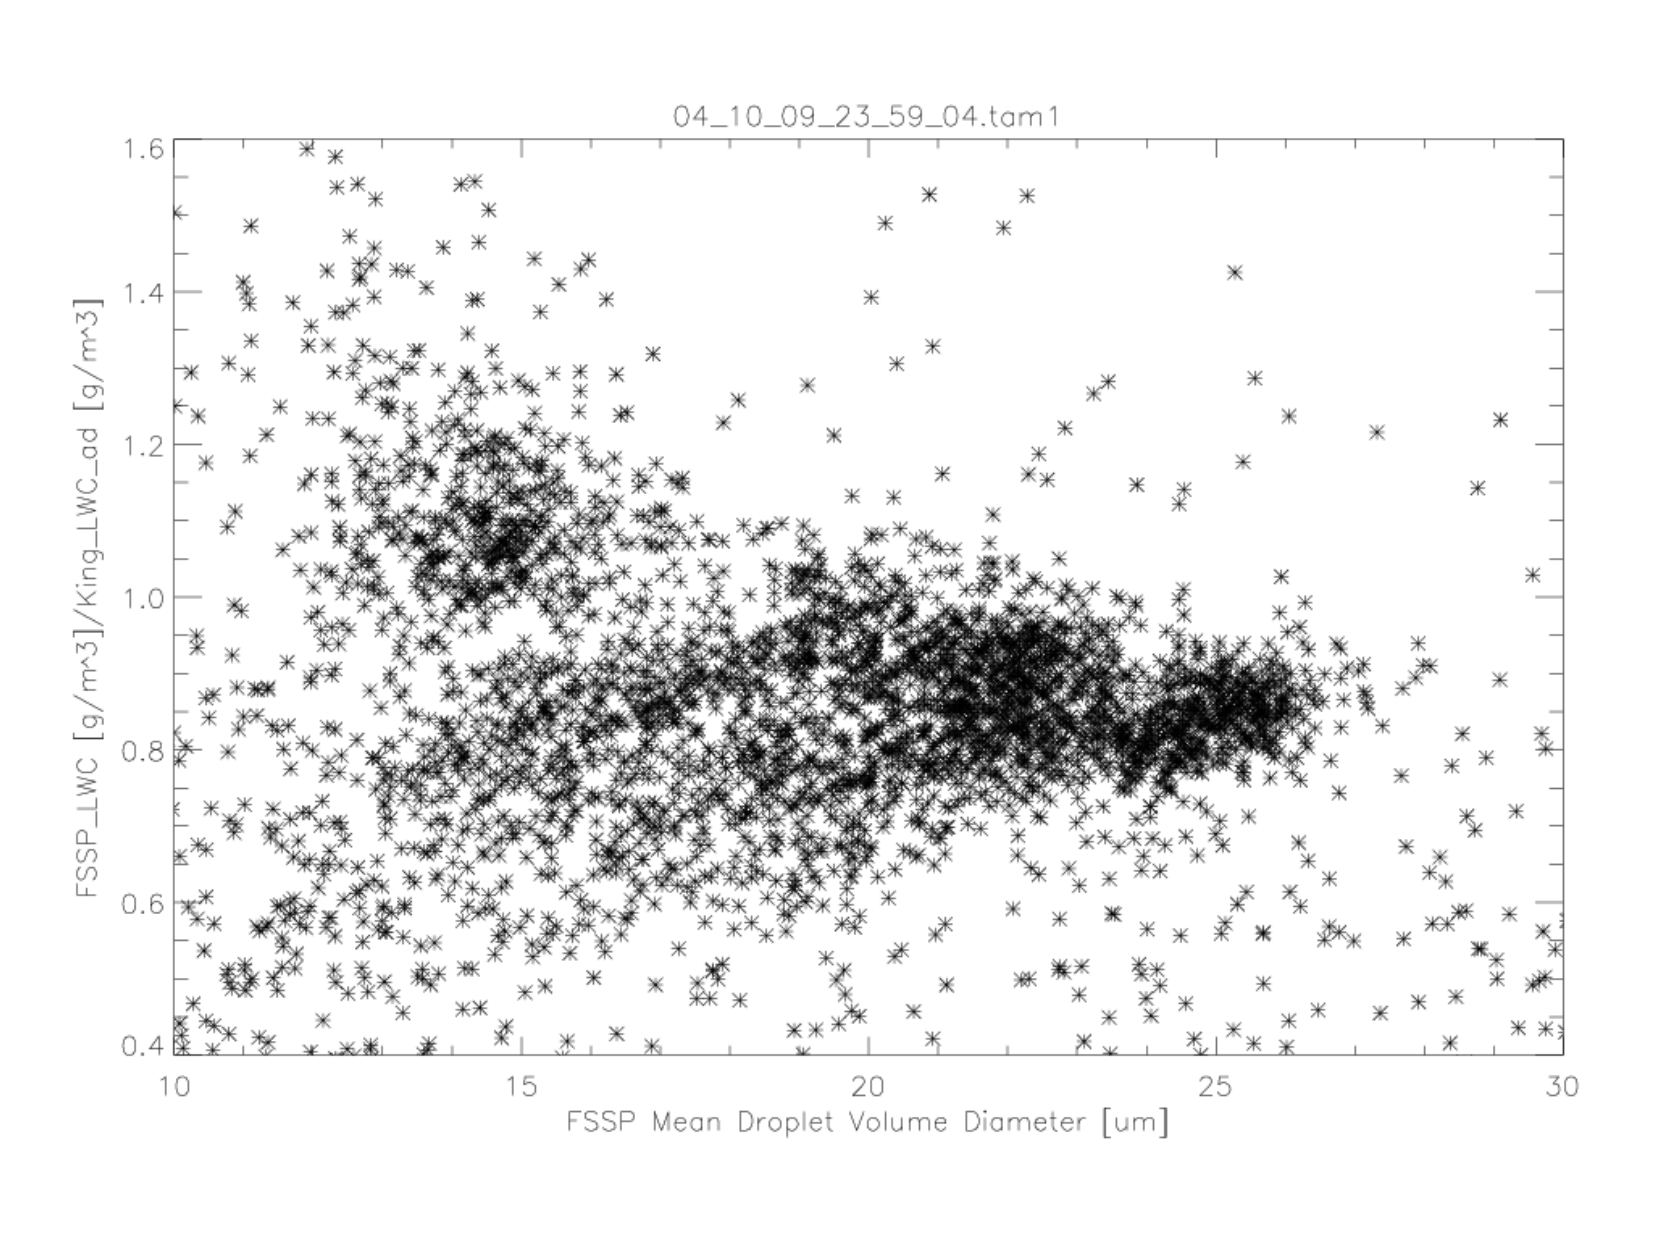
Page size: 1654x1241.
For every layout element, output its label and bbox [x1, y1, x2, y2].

picture [20, 95, 1634, 1145]
